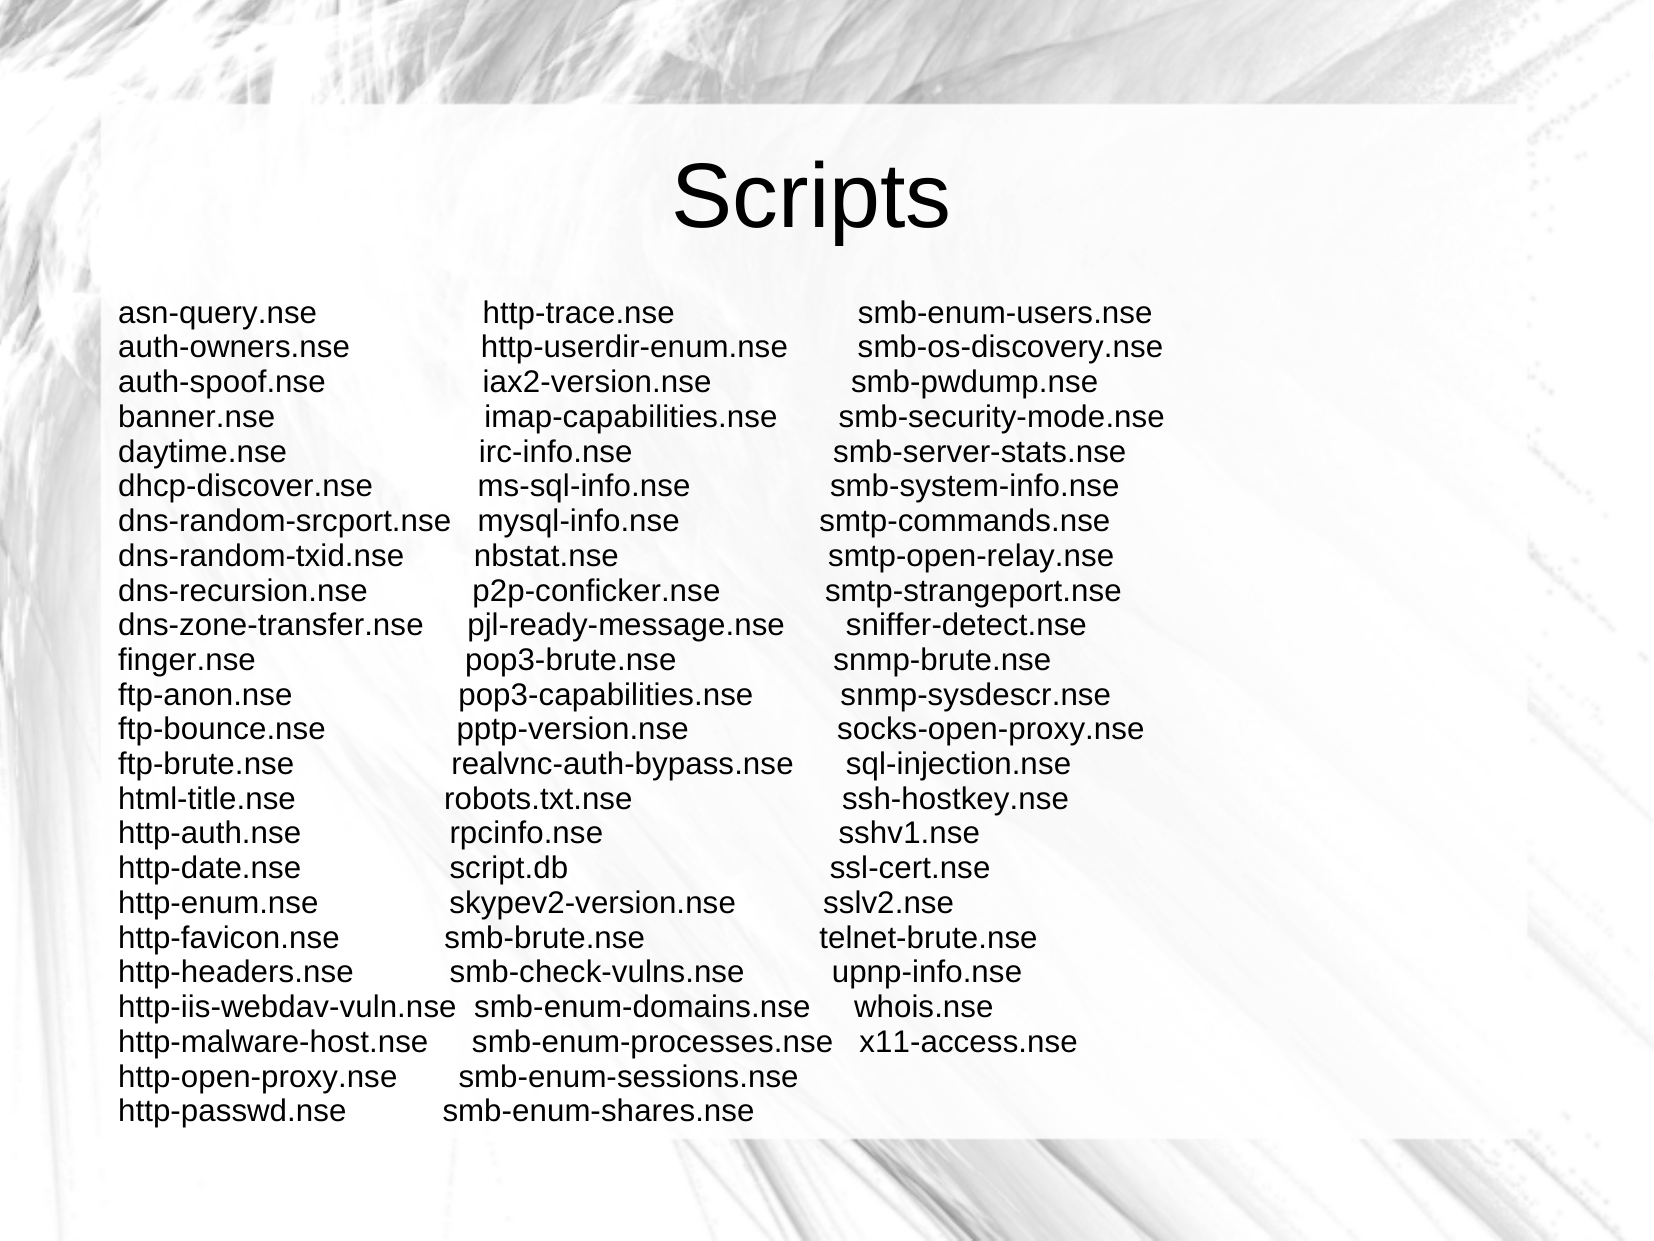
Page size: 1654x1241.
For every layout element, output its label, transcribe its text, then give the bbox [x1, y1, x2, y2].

subtitle asn-query.nse http-trace.nse smb-enum-users.nse auth-owners.nse http-userdir-enum.nse smb-os-discovery.nse auth-spoof.nse iax2-version.nse smb-pwdump.nse banner.nse imap-capabilities.nse smb-security-mode.nse daytime.nse irc-info.nse smb-server-stats.nse dhcp-discover.nse ms-sql-info.nse smb-system-info.nse dns-random-srcport.nse mysql-info.nse smtp-commands.nse dns-random-txid.nse nbstat.nse smtp-open-relay.nse dns-recursion.nse p2p-conficker.nse smtp-strangeport.nse dns-zone-transfer.nse pjl-ready-message.nse sniffer-detect.nse finger.nse pop3-brute.nse snmp-brute.nse ftp-anon.nse pop3-capabilities.nse snmp-sysdescr.nse ftp-bounce.nse pptp-version.nse socks-open-proxy.nse ftp-brute.nse realvnc-auth-bypass.nse sql-injection.nse html-title.nse robots.txt.nse ssh-hostkey.nse http-auth.nse rpcinfo.nse sshv1.nse http-date.nse script.db ssl-cert.nse http-enum.nse skypev2-version.nse sslv2.nse http-favicon.nse smb-brute.nse telnet-brute.nse http-headers.nse smb-check-vulns.nse upnp-info.nse http-iis-webdav-vuln.nse smb-enum-domains.nse whois.nse http-malware-host.nse smb-enum-processes.nse x11-access.nse http-open-proxy.nse smb-enum-sessions.nse http-passwd.nse smb-enum-shares.nse [118, 241, 1571, 1217]
title Scripts [118, 119, 1506, 241]
picture [0, 0, 1654, 1241]
